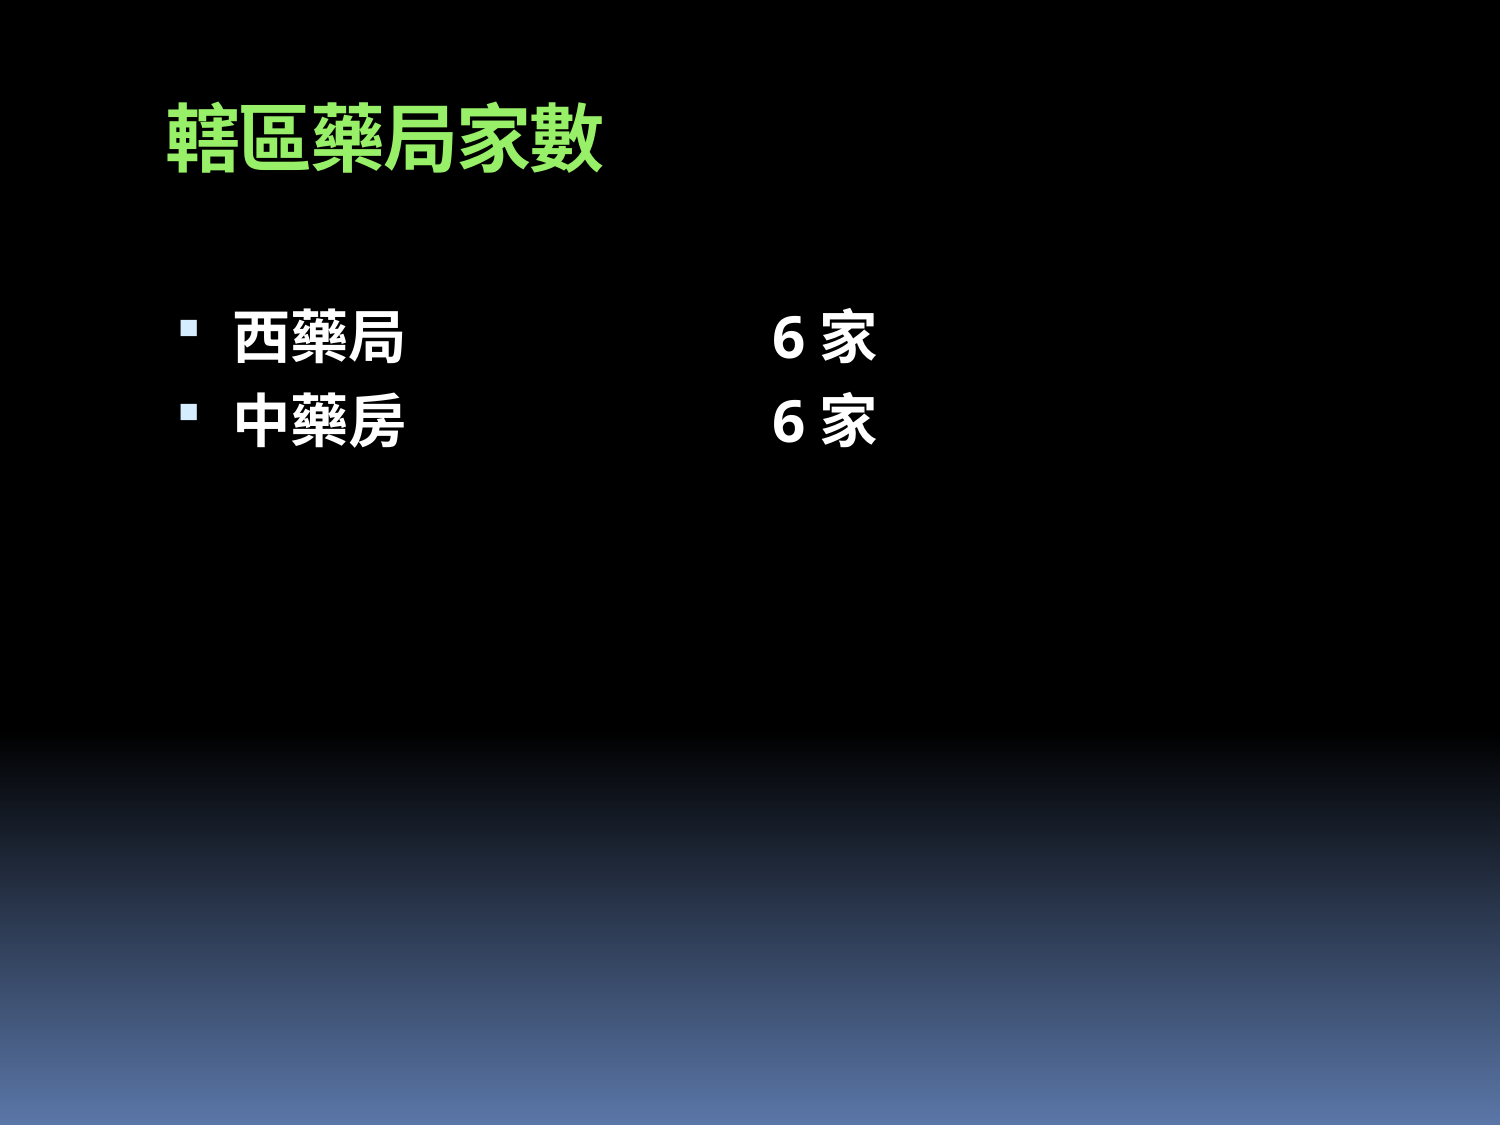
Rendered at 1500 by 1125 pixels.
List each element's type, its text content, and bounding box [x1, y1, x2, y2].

title 轄區藥局家數 [150, 83, 1425, 234]
list 西藥局 6家 中藥房 6家 [150, 292, 1425, 1043]
